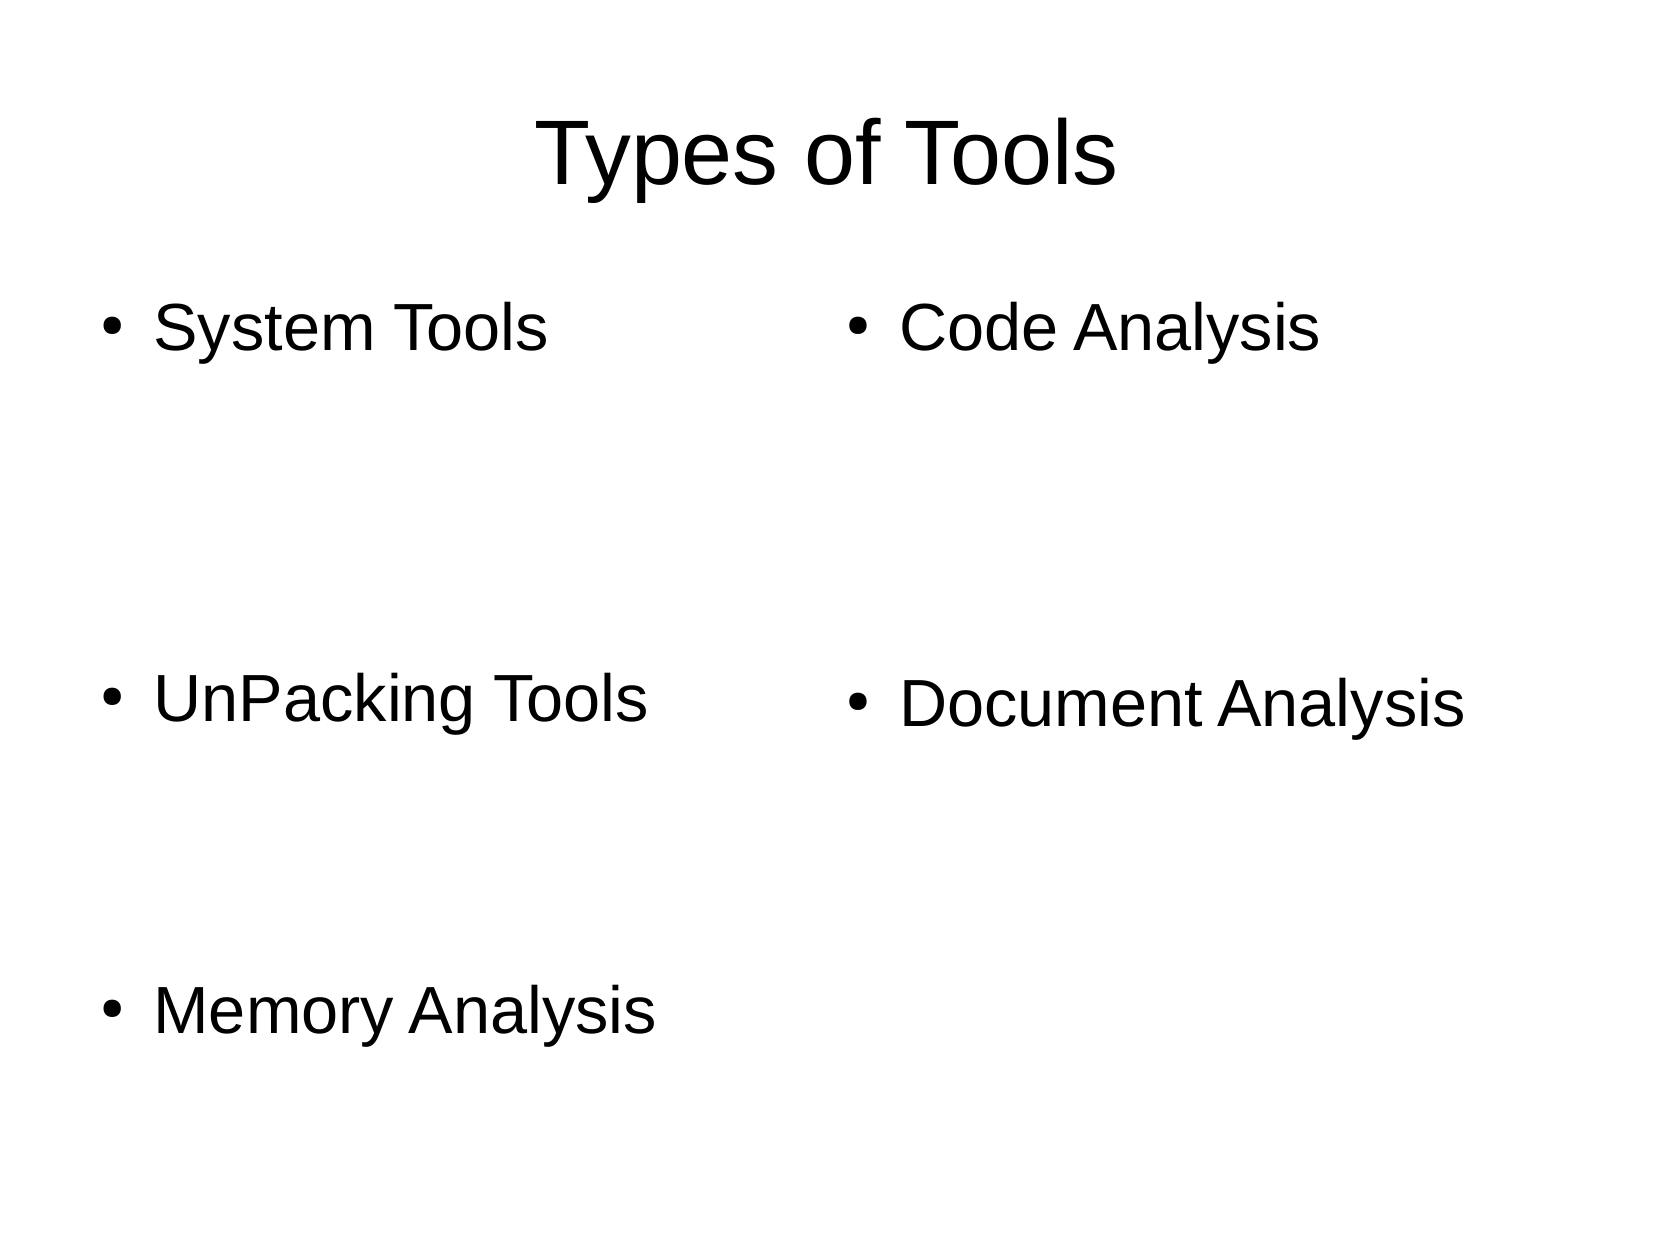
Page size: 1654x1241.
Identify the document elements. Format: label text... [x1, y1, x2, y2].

list UnPacking Tools Memory Analysis [82, 660, 793, 1075]
list Code Analysis [828, 290, 1539, 634]
title Types of Tools [82, 49, 1571, 257]
list System Tools [82, 290, 793, 634]
list Document Analysis [828, 665, 1539, 1009]
